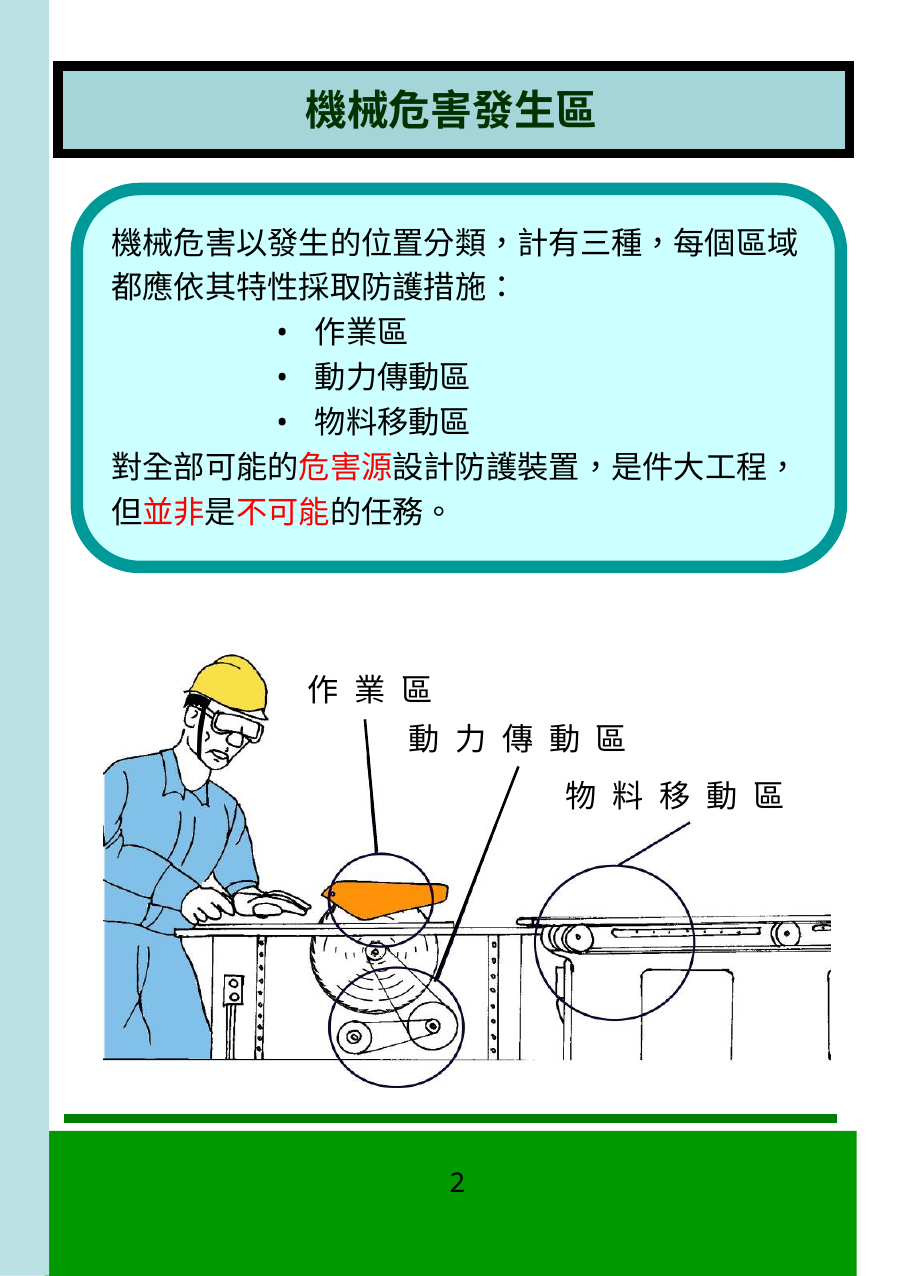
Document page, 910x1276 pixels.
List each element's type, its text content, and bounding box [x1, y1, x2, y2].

text_box 機械危害發生區 [289, 75, 614, 142]
text_box 2 [422, 1157, 493, 1207]
text_box 物 料 移 動 區 [549, 768, 833, 822]
text_box 機械危害以發生的位置分類，計有三種，每個區域都應依其特性採取防護措施： 作業區 動力傳動區 物料移動區 對全部可能的危害源設計防護裝置，是件大工程，但並非是不可能的任務。 [76, 188, 841, 567]
text_box [0, 0, 50, 1276]
picture [103, 636, 831, 1088]
text_box 作 業 區 [291, 661, 515, 716]
text_box 動 力 傳 動 區 [391, 710, 675, 765]
